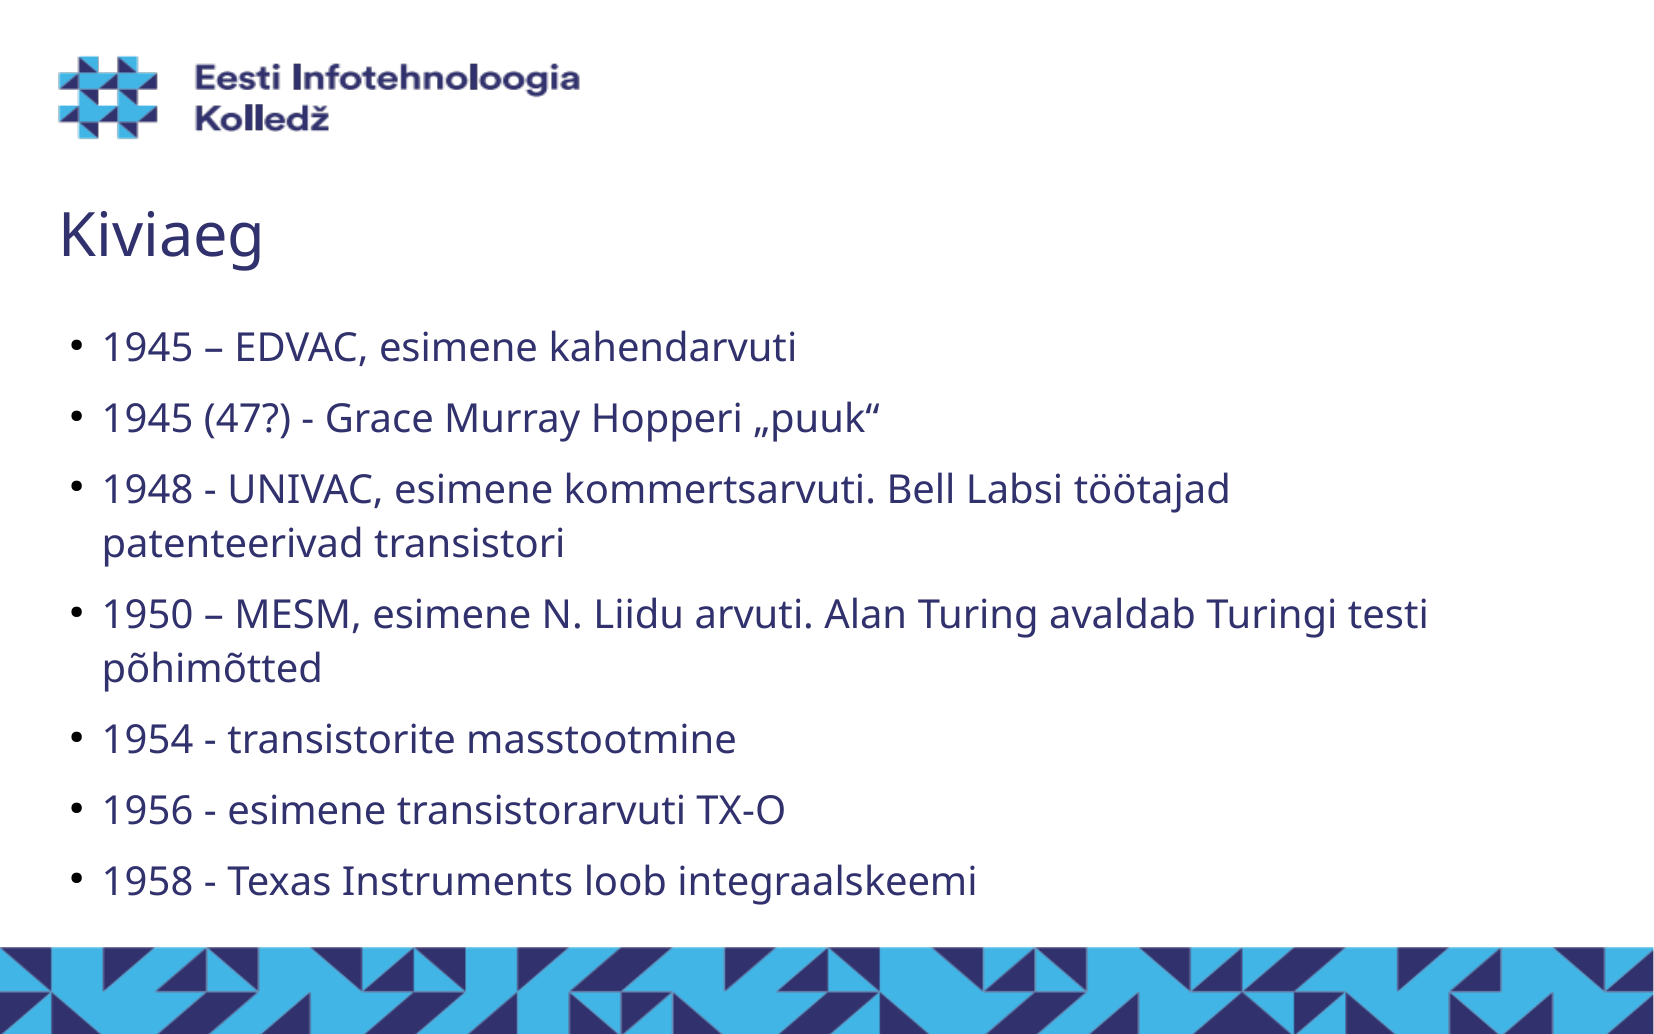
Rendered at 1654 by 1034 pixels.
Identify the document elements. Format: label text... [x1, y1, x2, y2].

title Kiviaeg [59, 158, 1489, 308]
list 1945 – EDVAC, esimene kahendarvuti 1945 (47?) - Grace Murray Hopperi „puuk“ 1948 - UNIVAC, esimene kommertsarvuti. Bell Labsi töötajad patenteerivad transistori 1950 – MESM, esimene N. Liidu arvuti. Alan Turing avaldab Turingi testi põhimõtted 1954 - transistorite masstootmine 1956 - esimene transistorarvuti TX-O 1958 - Texas Instruments loob integraalskeemi [59, 318, 1489, 910]
